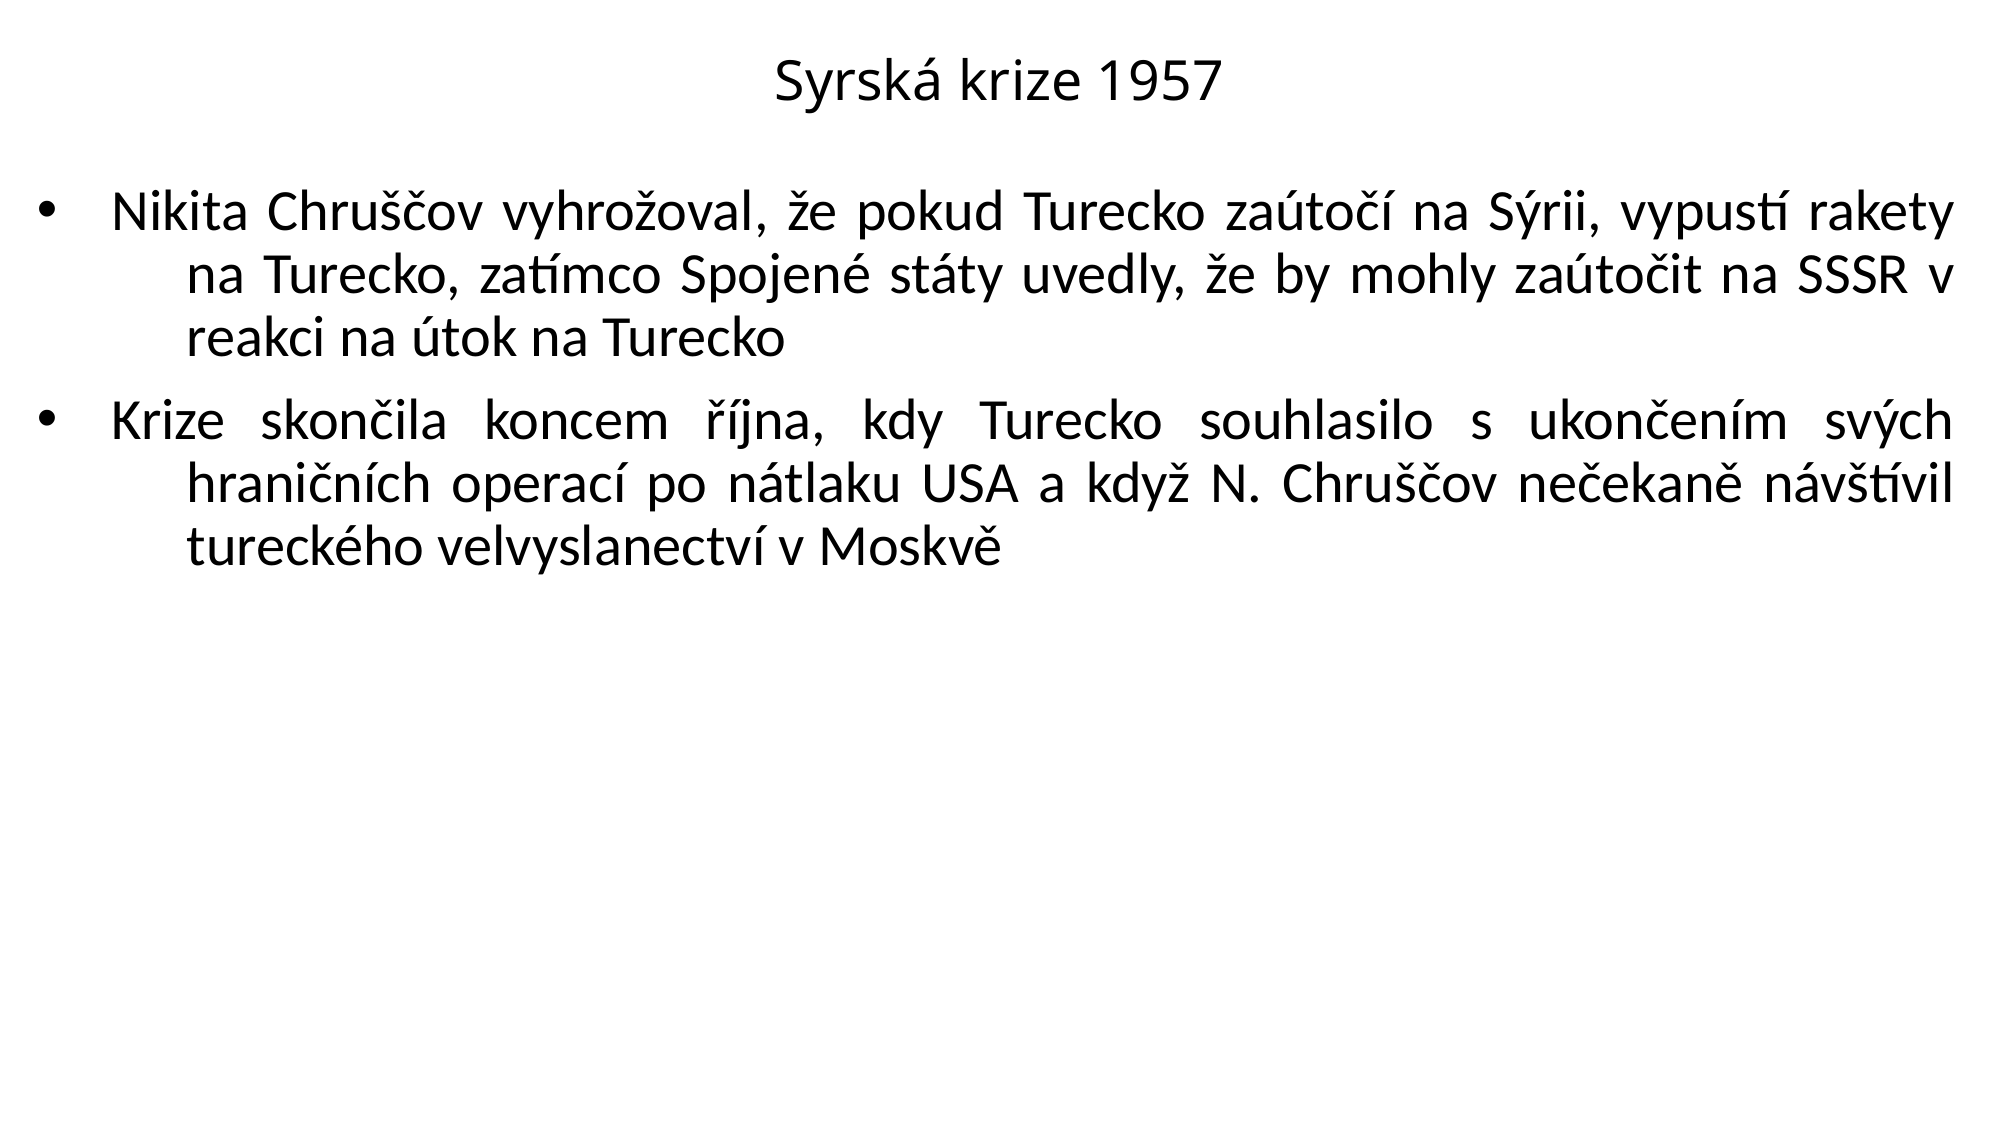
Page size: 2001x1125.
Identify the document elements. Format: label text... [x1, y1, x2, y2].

title Syrská krize 1957 [324, 45, 1675, 121]
list Nikita Chruščov vyhrožoval, že pokud Turecko zaútočí na Sýrii, vypustí rakety na Turecko, zatímco Spojené státy uvedly, že by mohly zaútočit na SSSR v reakci na útok na Turecko Krize skončila koncem října, kdy Turecko souhlasilo s ukončením svých hraničních operací po nátlaku USA a když N. Chruščov nečekaně návštívil tureckého velvyslanectví v Moskvě [21, 172, 1971, 1005]
